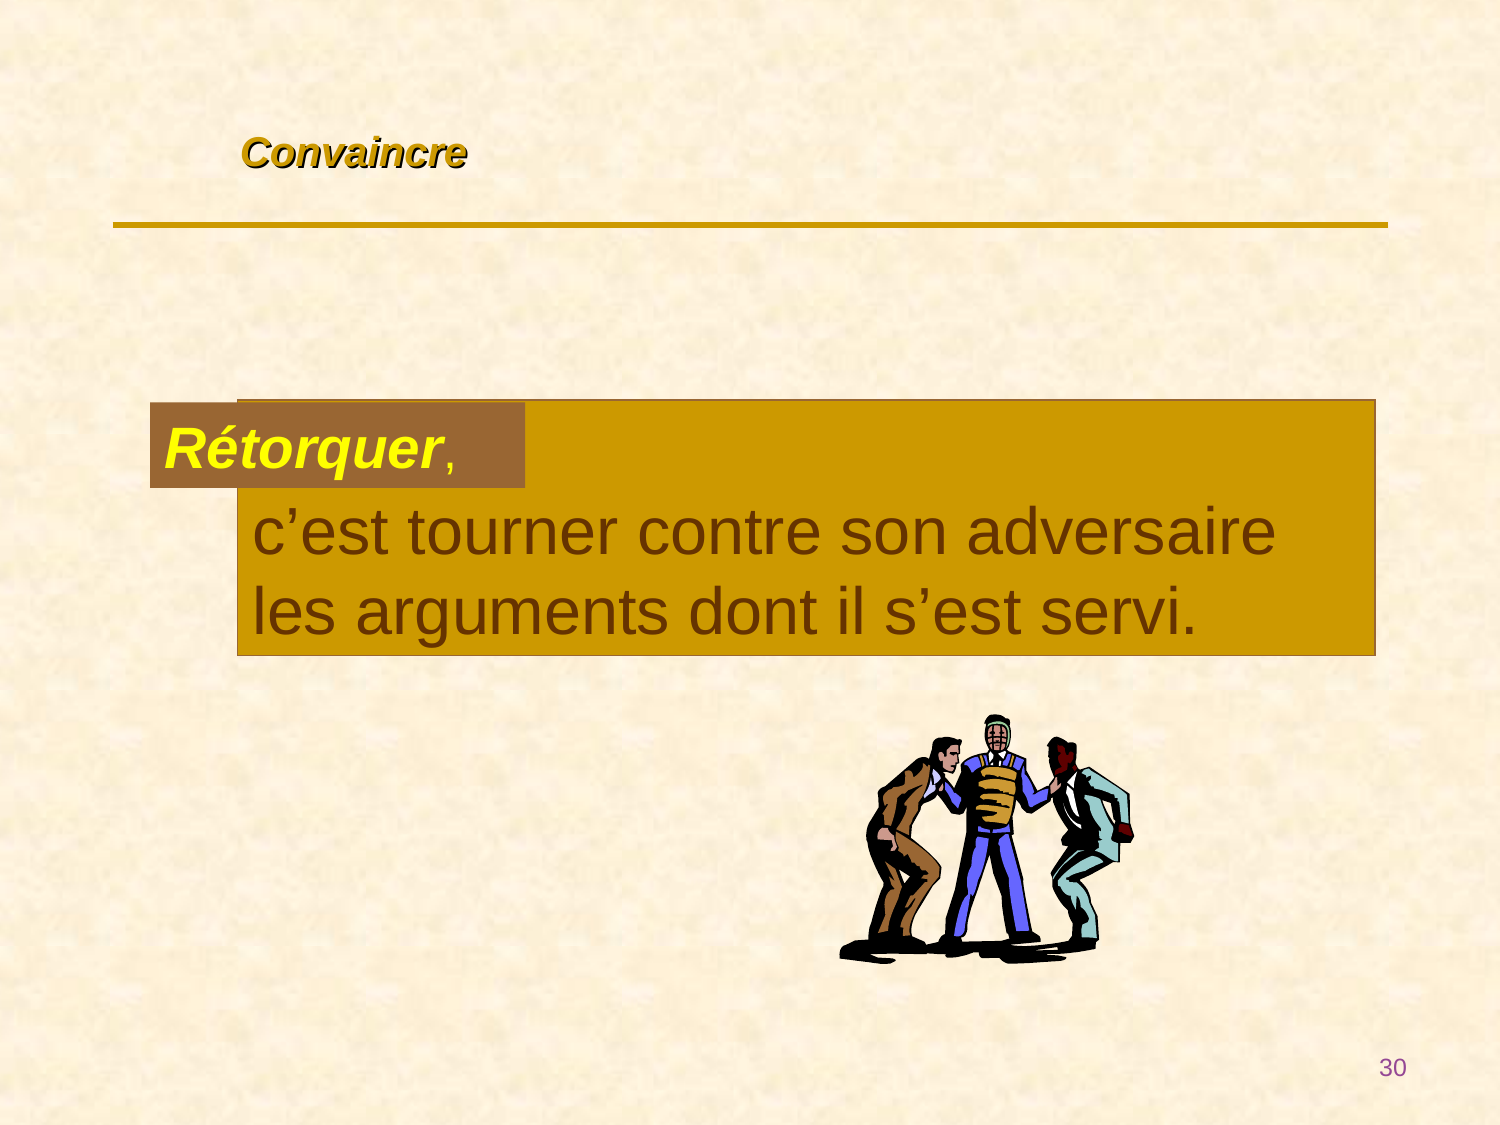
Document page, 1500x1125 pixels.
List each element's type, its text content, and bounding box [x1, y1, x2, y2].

text_box …, c’est tourner contre son adversaire les arguments dont il s’est servi. [237, 399, 1375, 656]
text_box Rétorquer, [150, 402, 526, 488]
picture [0, 0, 1500, 1125]
text_box Convaincre [225, 116, 483, 183]
